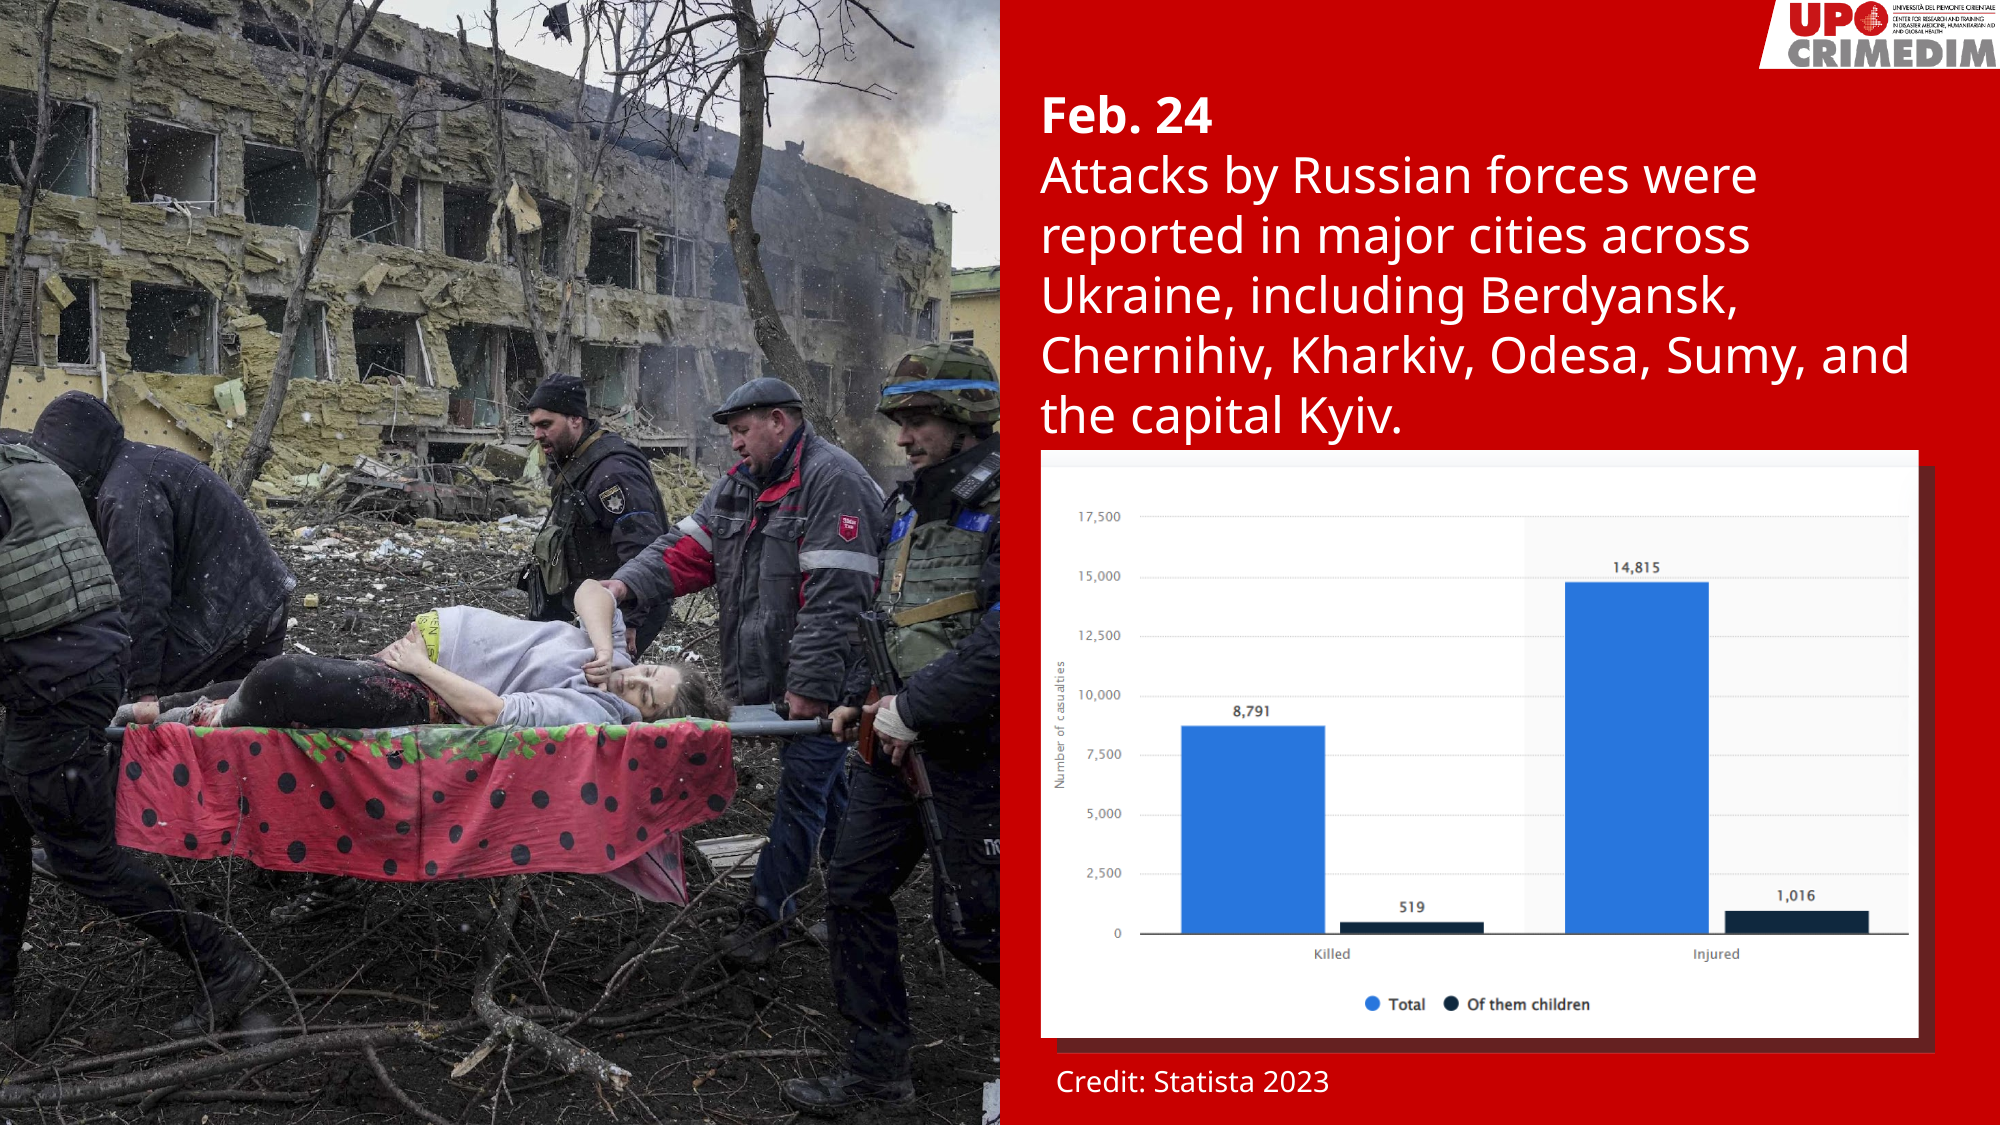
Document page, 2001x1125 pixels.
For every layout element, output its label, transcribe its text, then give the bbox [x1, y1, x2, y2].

text_box Credit: Statista 2023 [1040, 1055, 2000, 1106]
picture [0, 0, 1000, 1125]
text_box [1000, 0, 2000, 1125]
picture [1788, 1, 1996, 67]
text_box Feb. 24 Attacks by Russian forces were reported in major cities across Ukraine, including Berdyansk, Chernihiv, Kharkiv, Odesa, Sumy, and the capital Kyiv. [1025, 68, 1975, 451]
picture [1040, 450, 1919, 1038]
